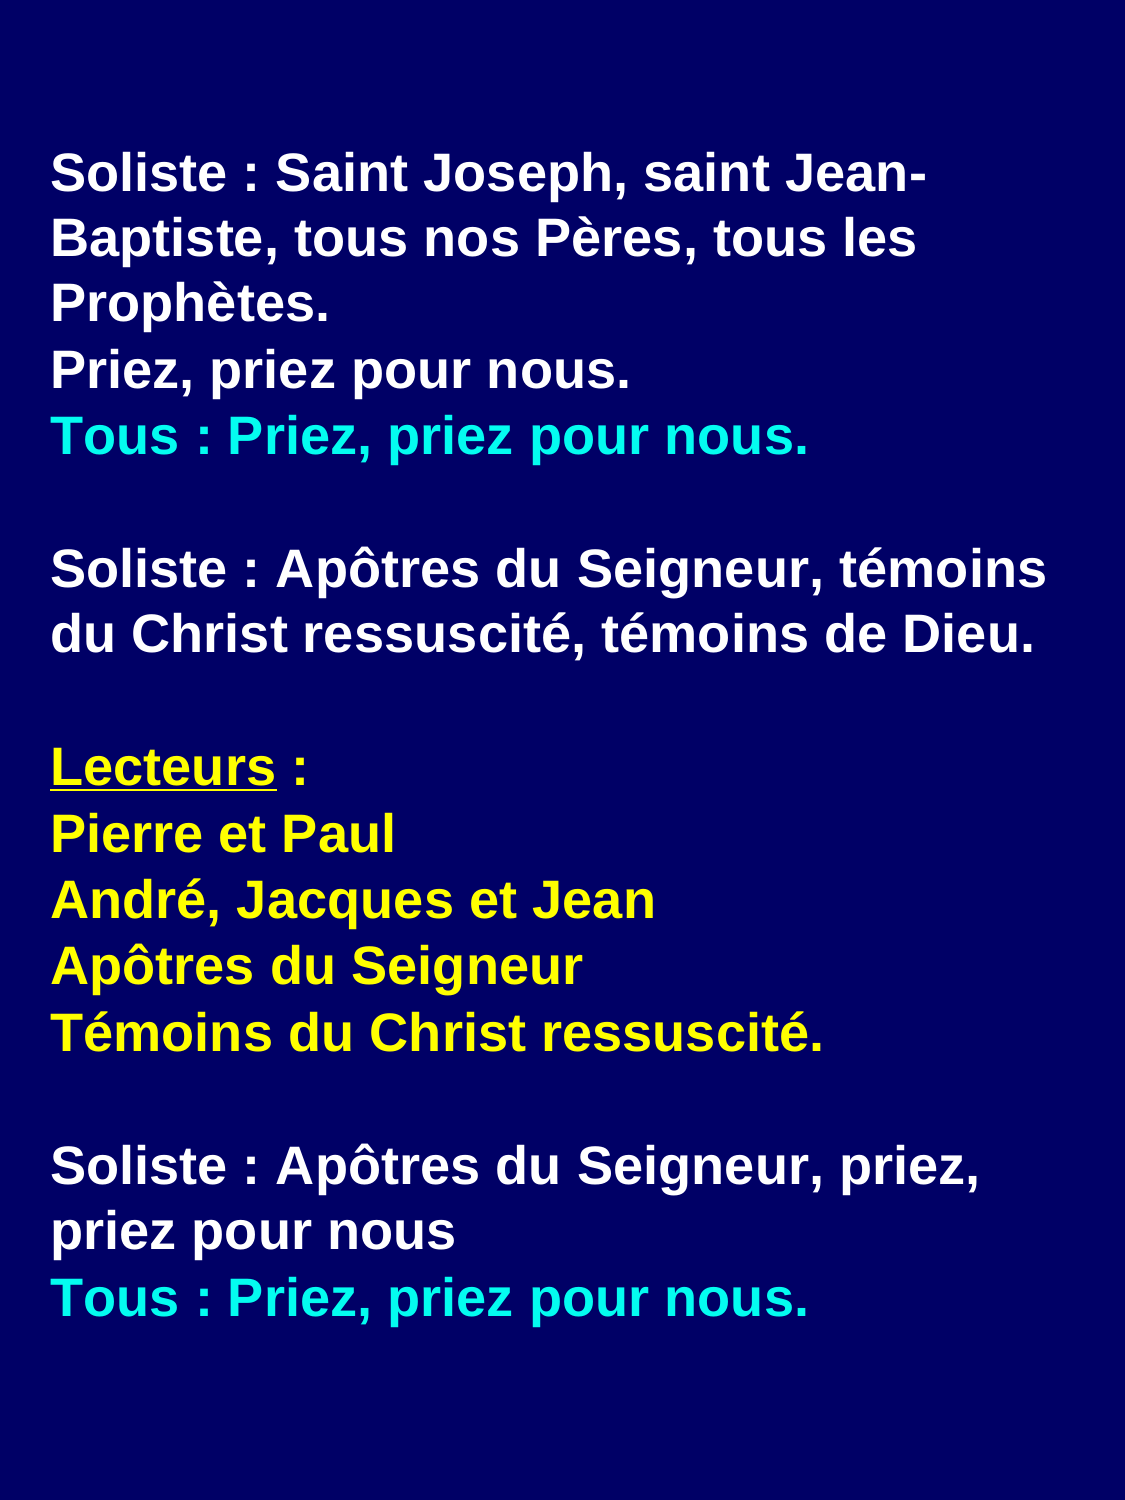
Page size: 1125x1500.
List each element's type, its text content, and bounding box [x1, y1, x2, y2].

text_box Soliste : Saint Joseph, saint Jean-Baptiste, tous nos Pères, tous les Prophètes. Priez, priez pour nous. Tous : Priez, priez pour nous. Soliste : Apôtres du Seigneur, témoins du Christ ressuscité, témoins de Dieu. Lecteurs : Pierre et Paul André, Jacques et Jean Apôtres du Seigneur Témoins du Christ ressuscité. Soliste : Apôtres du Seigneur, priez, priez pour nous Tous : Priez, priez pour nous. [35, 63, 1125, 1500]
